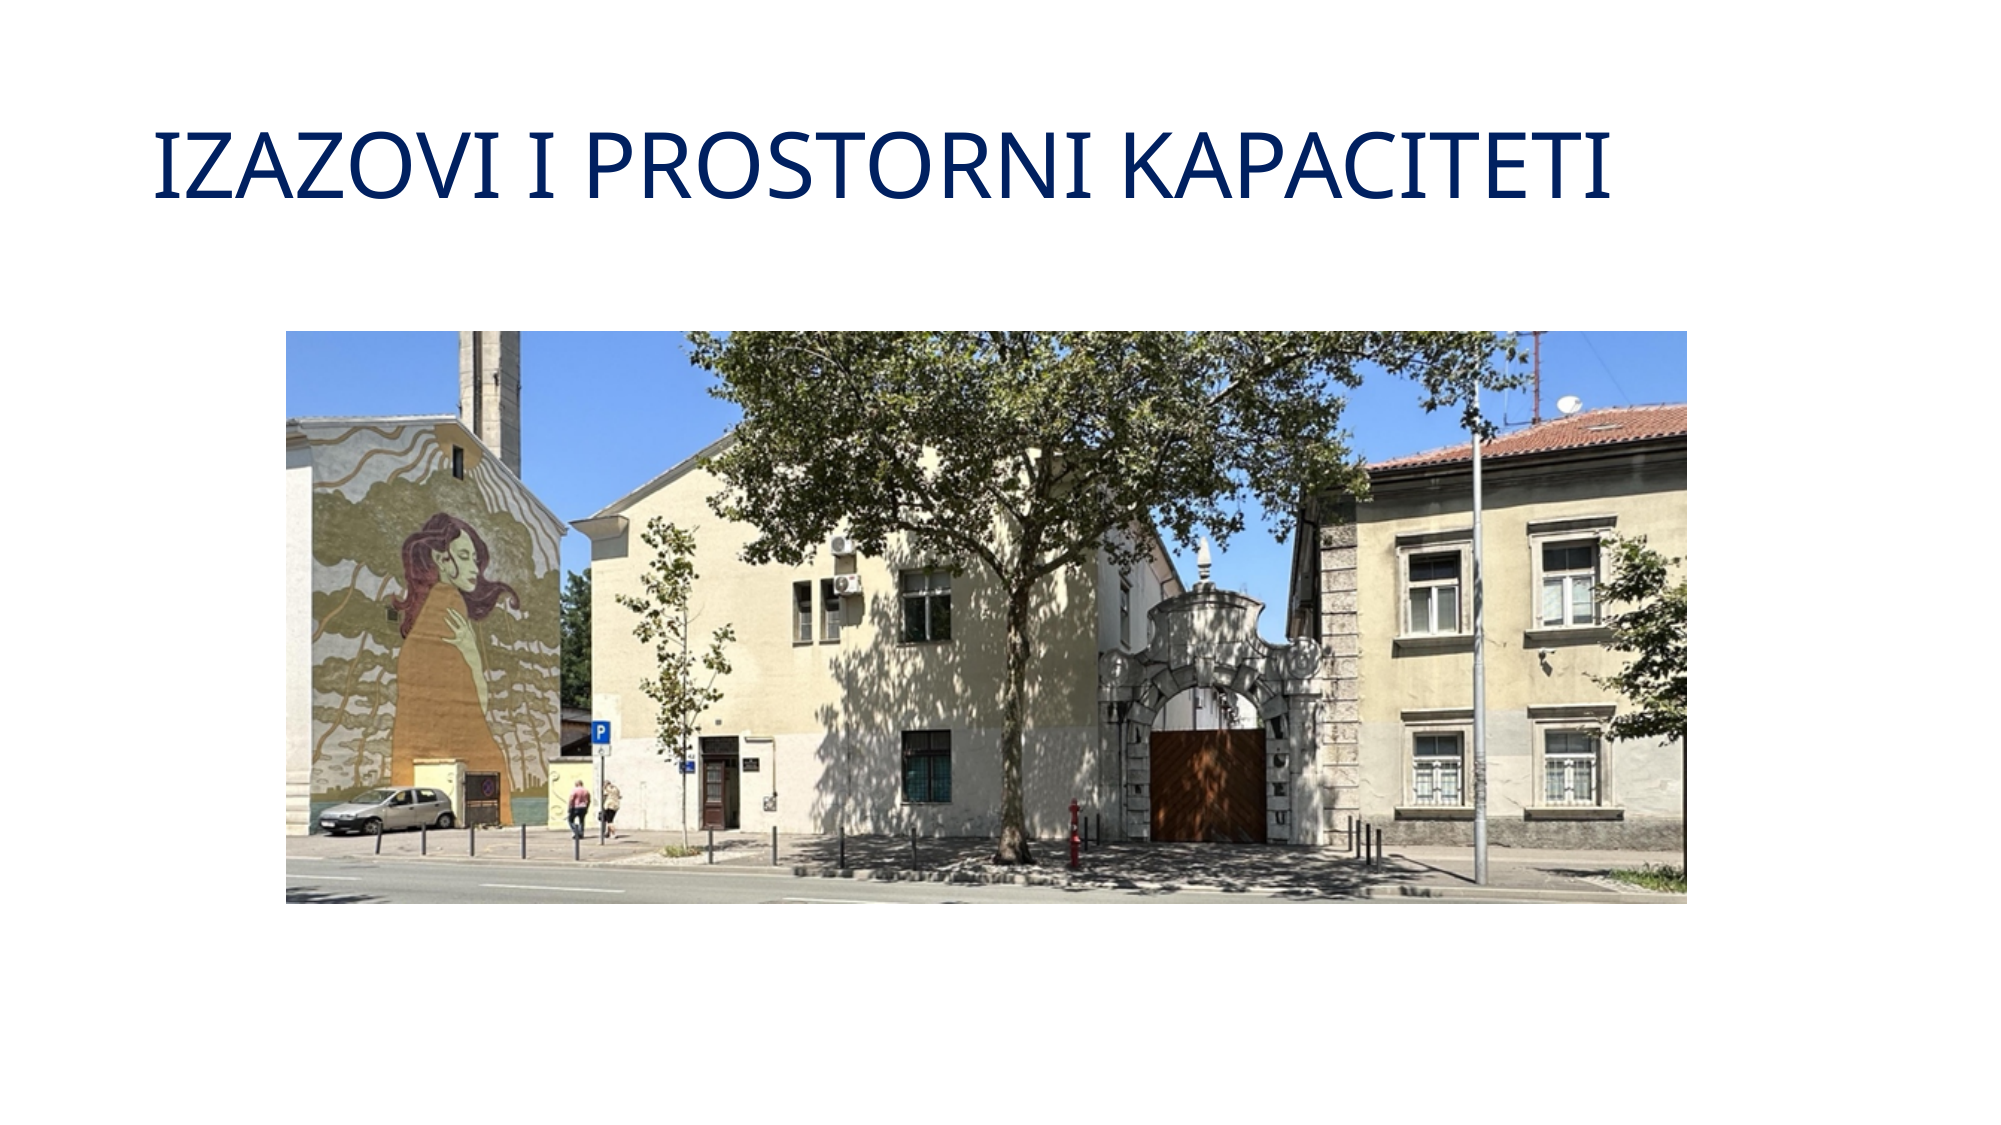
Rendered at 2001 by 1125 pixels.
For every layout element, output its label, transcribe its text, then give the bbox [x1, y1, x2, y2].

picture [286, 331, 1687, 904]
title IZAZOVI I PROSTORNI KAPACITETI [137, 59, 1863, 278]
